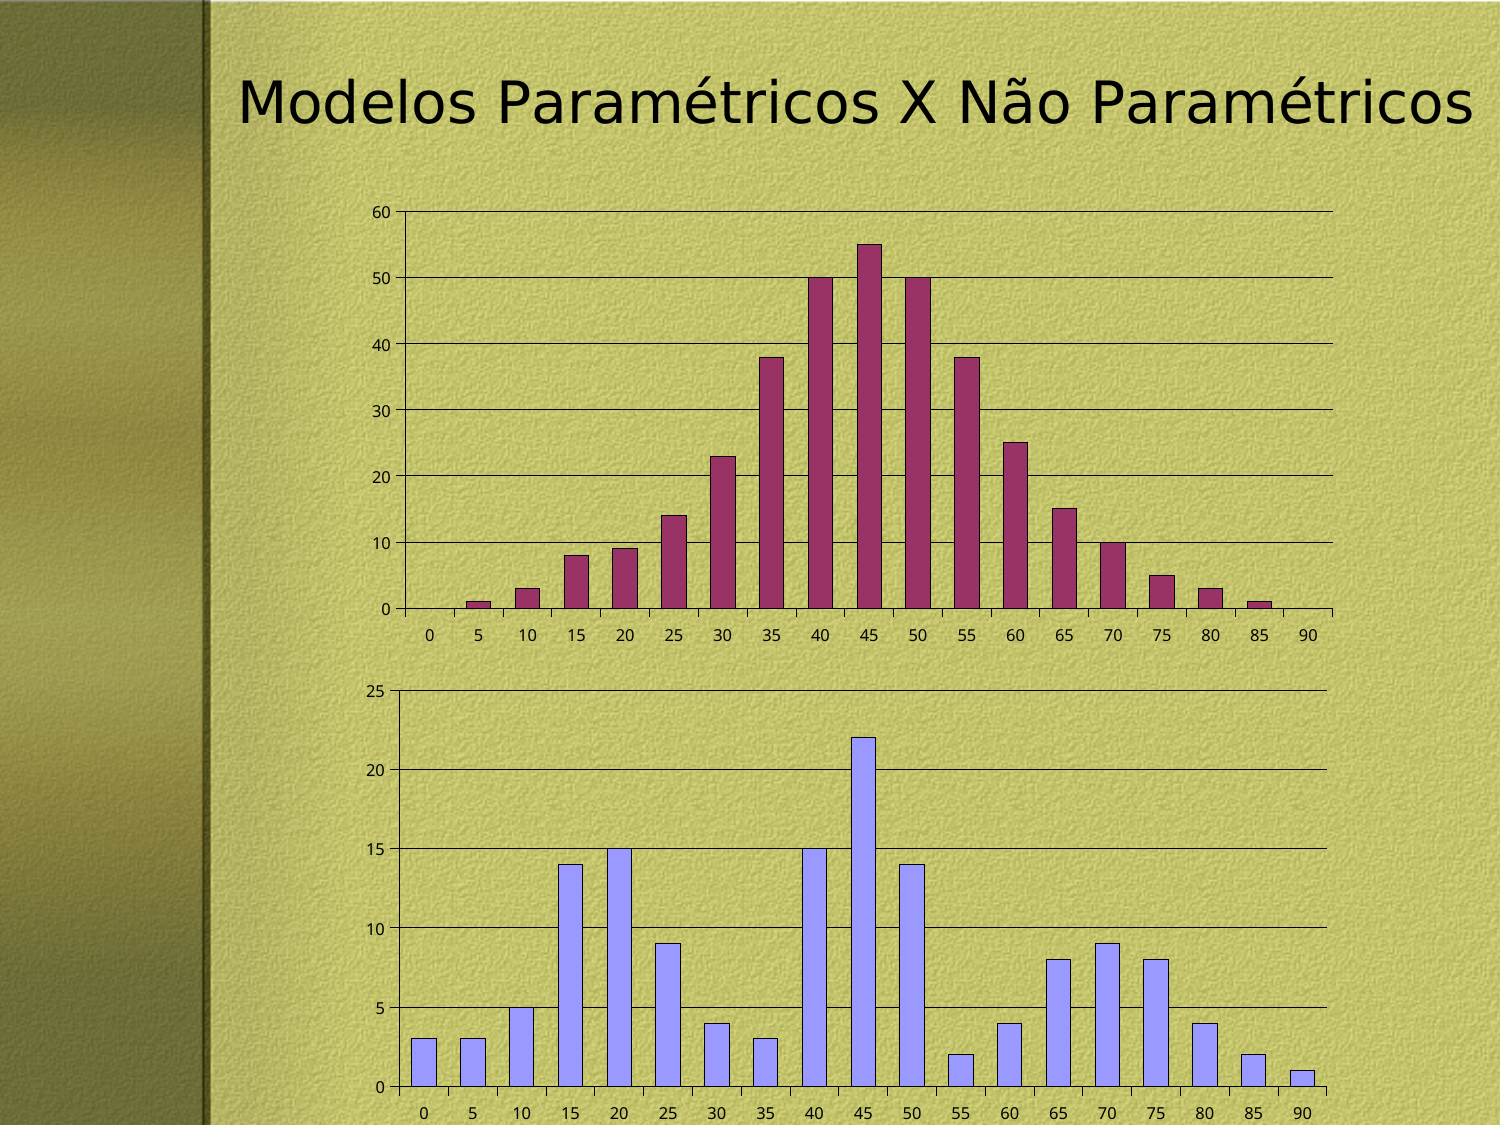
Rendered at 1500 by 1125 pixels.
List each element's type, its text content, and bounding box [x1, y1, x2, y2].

chart [340, 660, 1500, 1125]
picture [0, 0, 1500, 1125]
title Modelos Paramétricos X Não Paramétricos [206, 9, 1500, 198]
chart [346, 182, 1500, 656]
